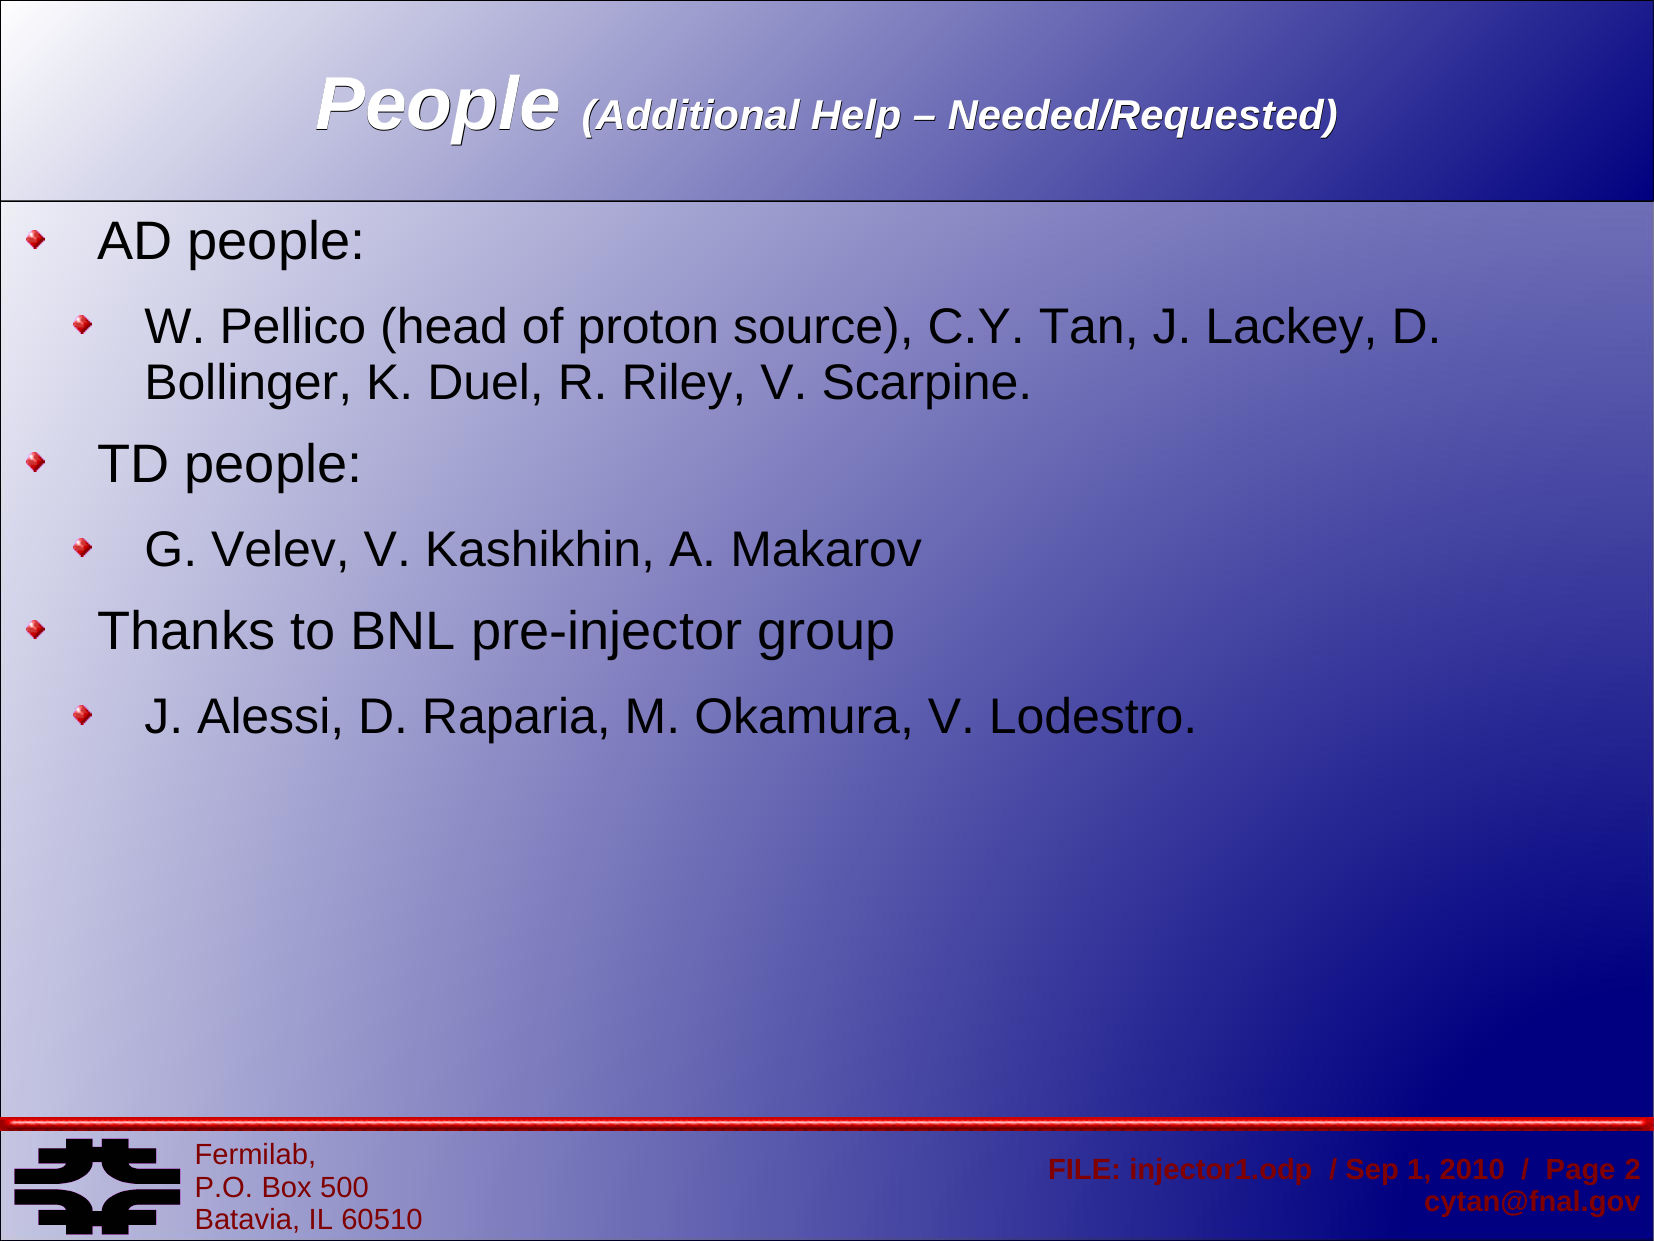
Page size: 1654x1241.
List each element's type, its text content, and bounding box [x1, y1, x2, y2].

picture [0, 204, 1654, 1241]
list AD people: W. Pellico (head of proton source), C.Y. Tan, J. Lackey, D. Bollinger, K. Duel, R. Riley, V. Scarpine. TD people: G. Velev, V. Kashikhin, A. Makarov Thanks to BNL pre-injector group J. Alessi, D. Raparia, M. Okamura, V. Lodestro. [14, 207, 1654, 1058]
title People (Additional Help – Needed/Requested) [0, 0, 1654, 204]
